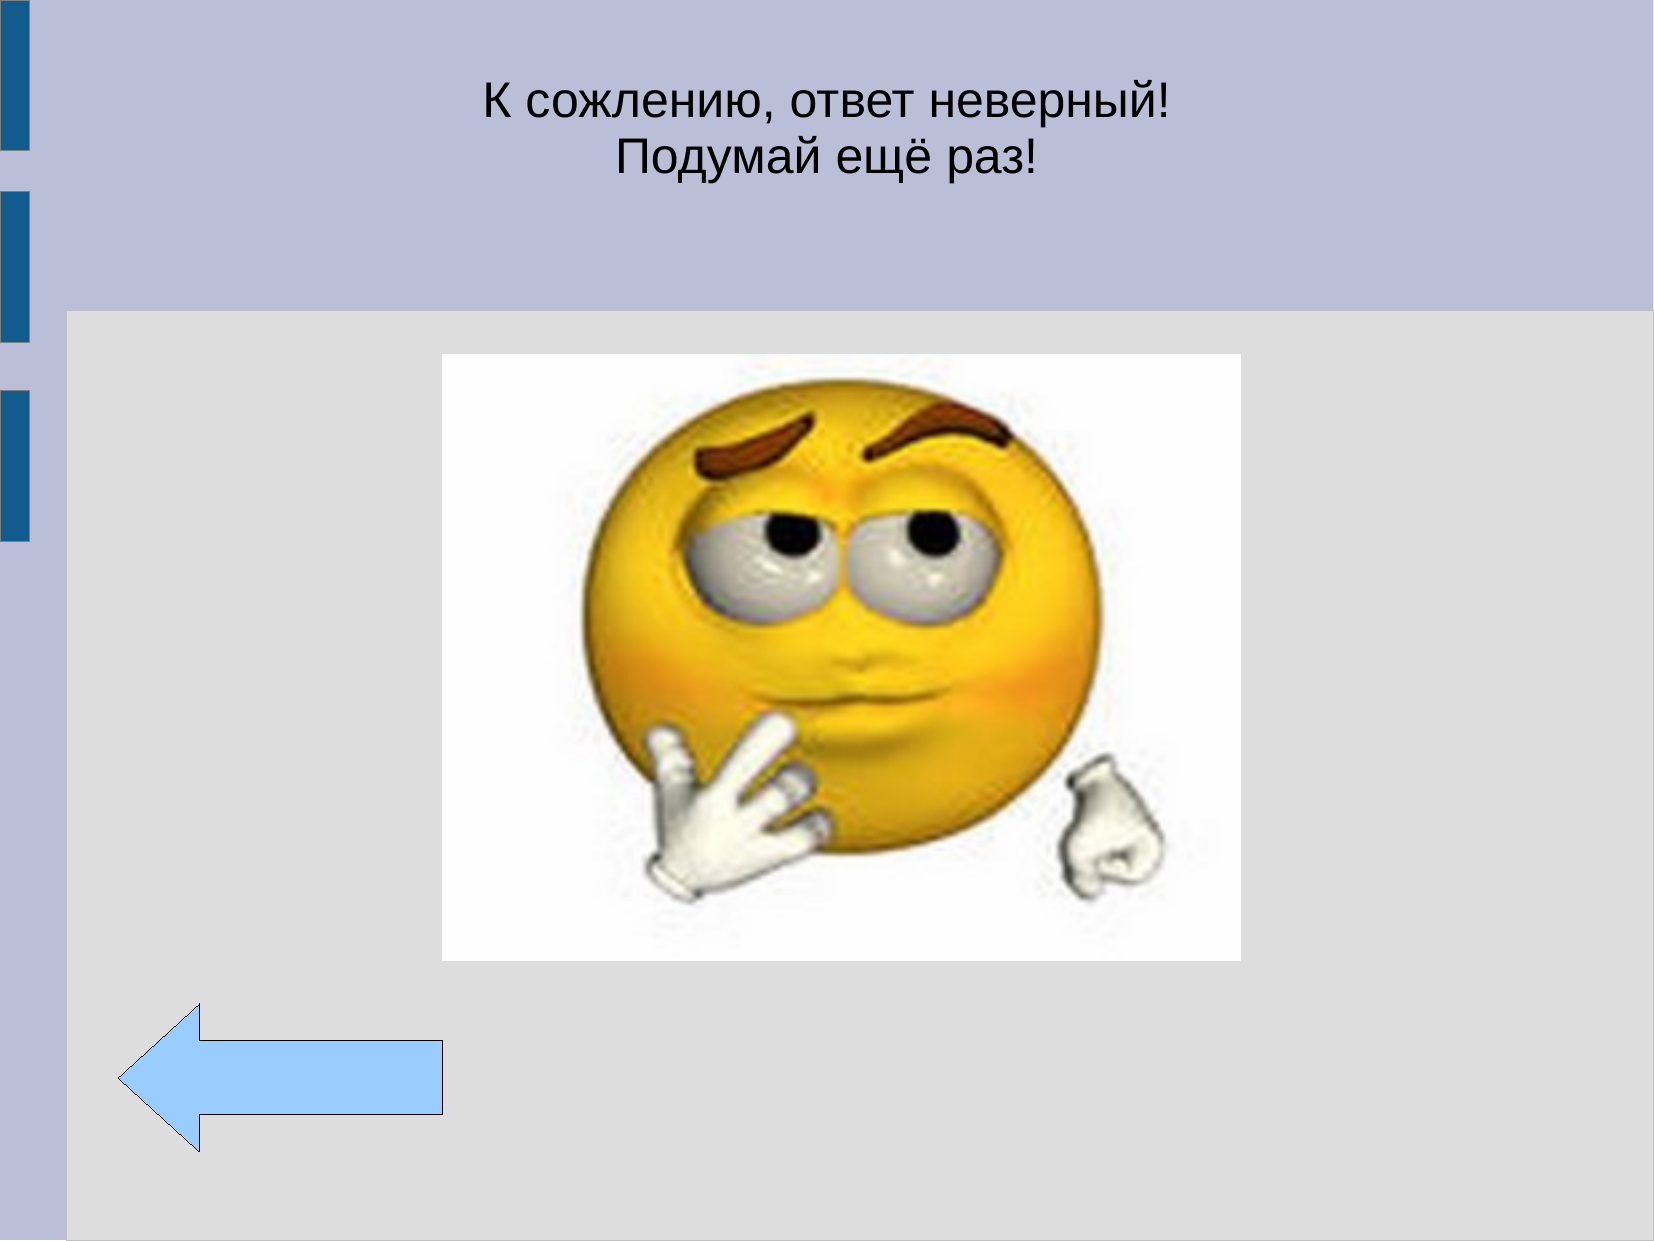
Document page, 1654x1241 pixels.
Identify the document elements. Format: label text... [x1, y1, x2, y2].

text_box [118, 1003, 443, 1152]
picture [442, 354, 1241, 961]
text_box К сожлению, ответ неверный! Подумай ещё раз! [206, 64, 1447, 266]
